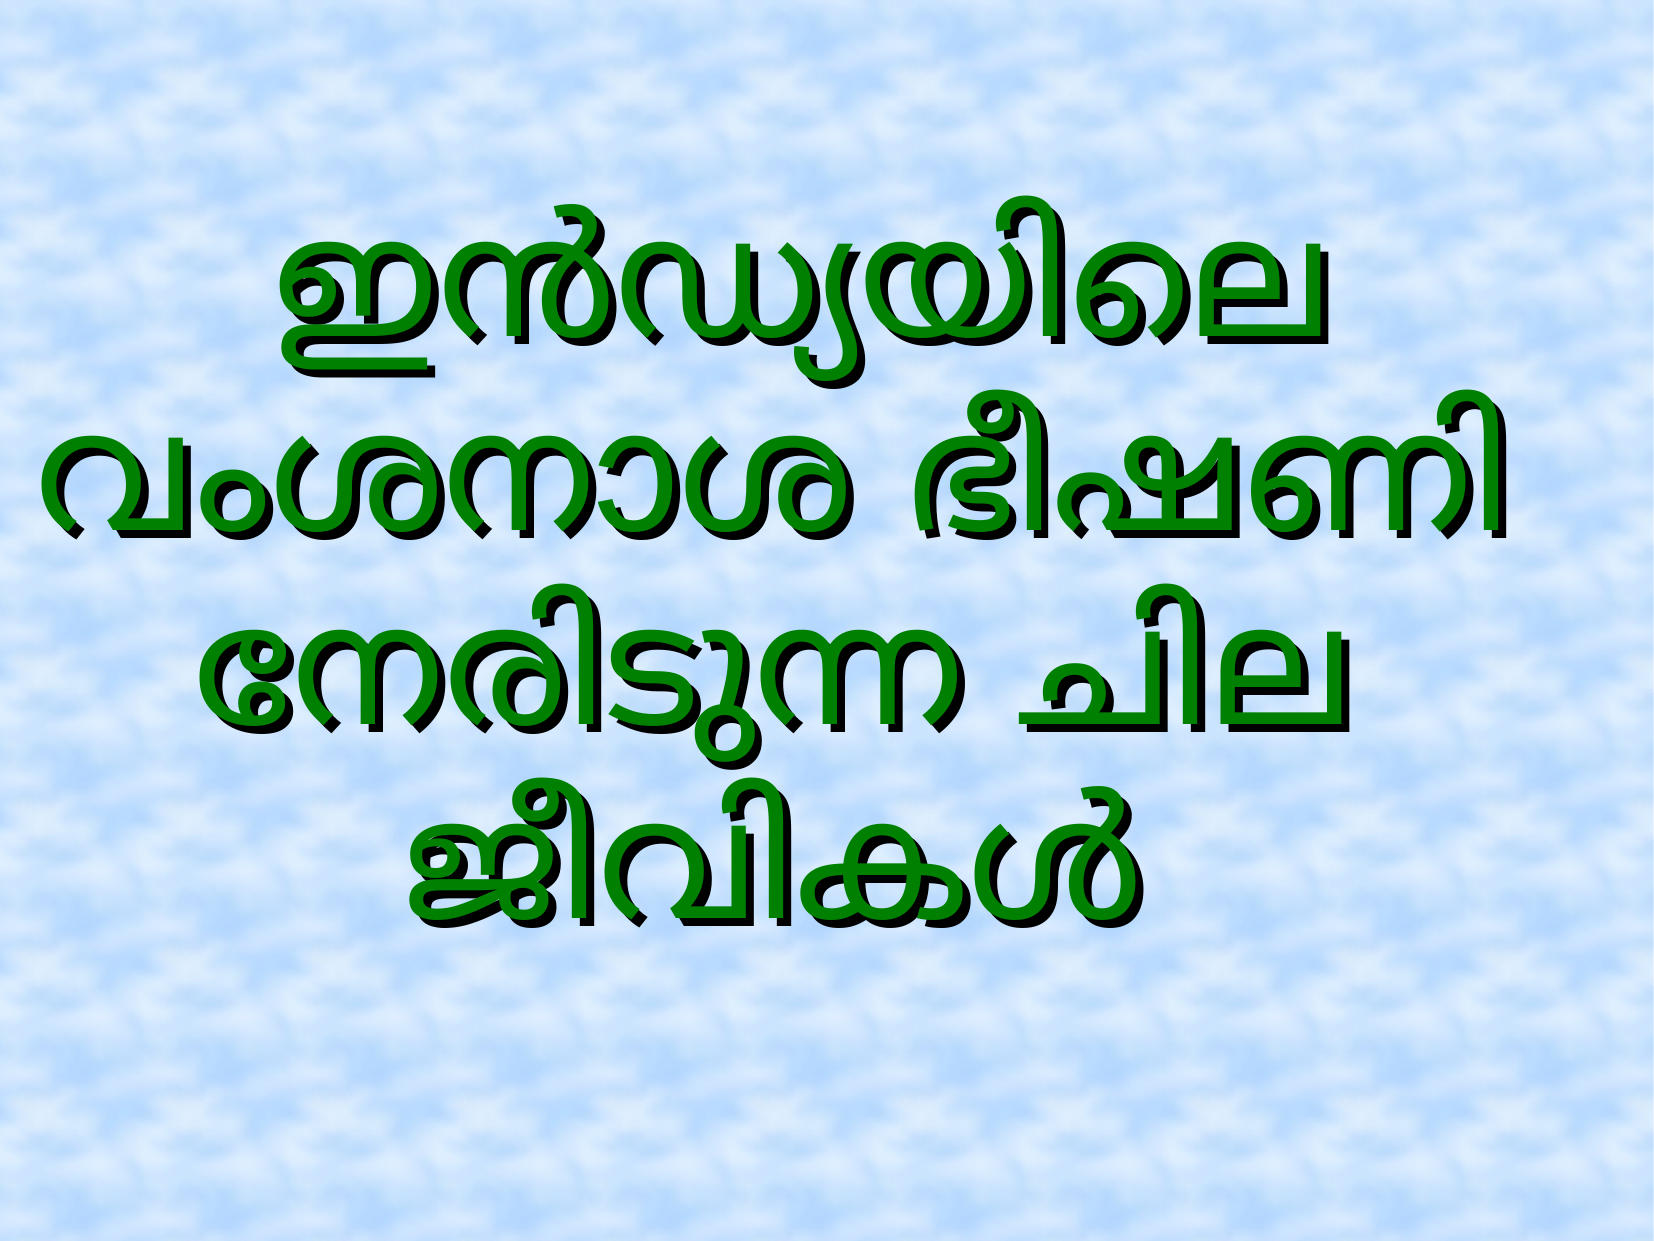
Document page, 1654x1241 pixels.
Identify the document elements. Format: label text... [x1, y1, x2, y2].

picture [0, 0, 1654, 1241]
title ഇന്‍ഡ്യയിലെ വംശനാശ ഭീഷണി നേരിടുന്ന ചില ജീവികള്‍ [29, 181, 1518, 958]
